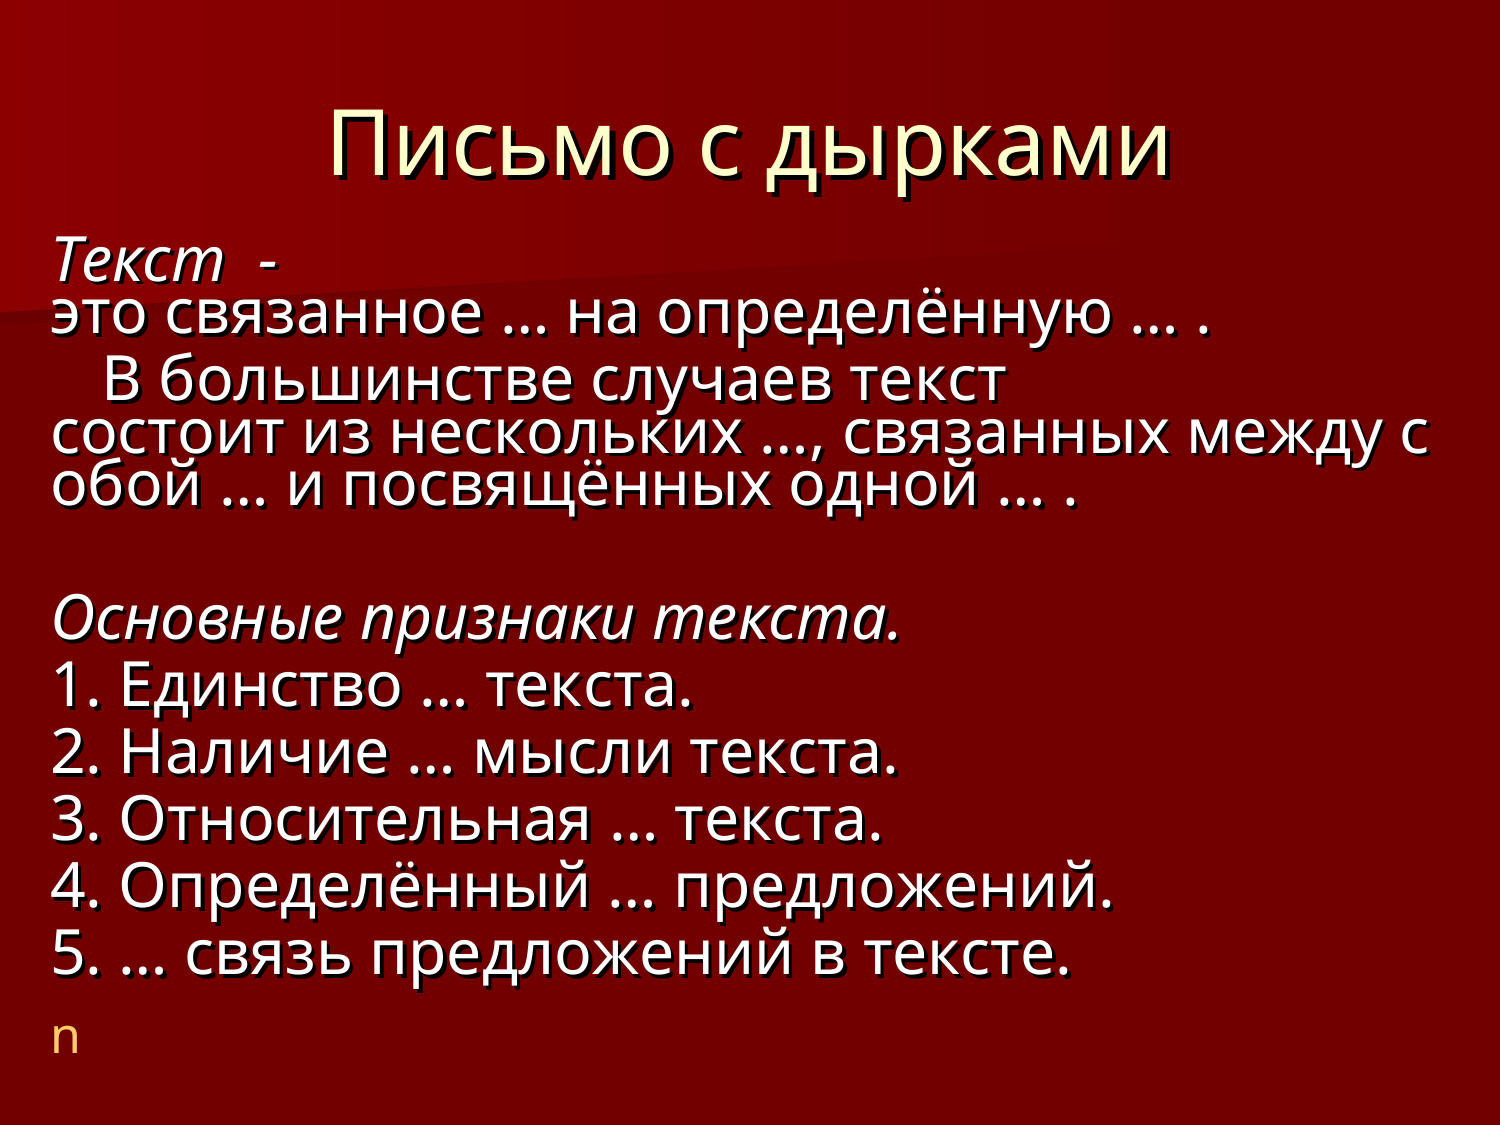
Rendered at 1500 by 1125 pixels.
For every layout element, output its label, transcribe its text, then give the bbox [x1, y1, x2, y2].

title Письмо с дырками [75, 45, 1426, 231]
list Текст - это связанное … на определённую … . В большинстве случаев текст состоит из нескольких …, связанных между собой … и посвящённых одной … . Основные признаки текста. 1. Единство … текста. 2. Наличие … мысли текста. 3. Относительная … текста. 4. Определённый … предложений. 5. … связь предложений в тексте. [35, 231, 1454, 1005]
